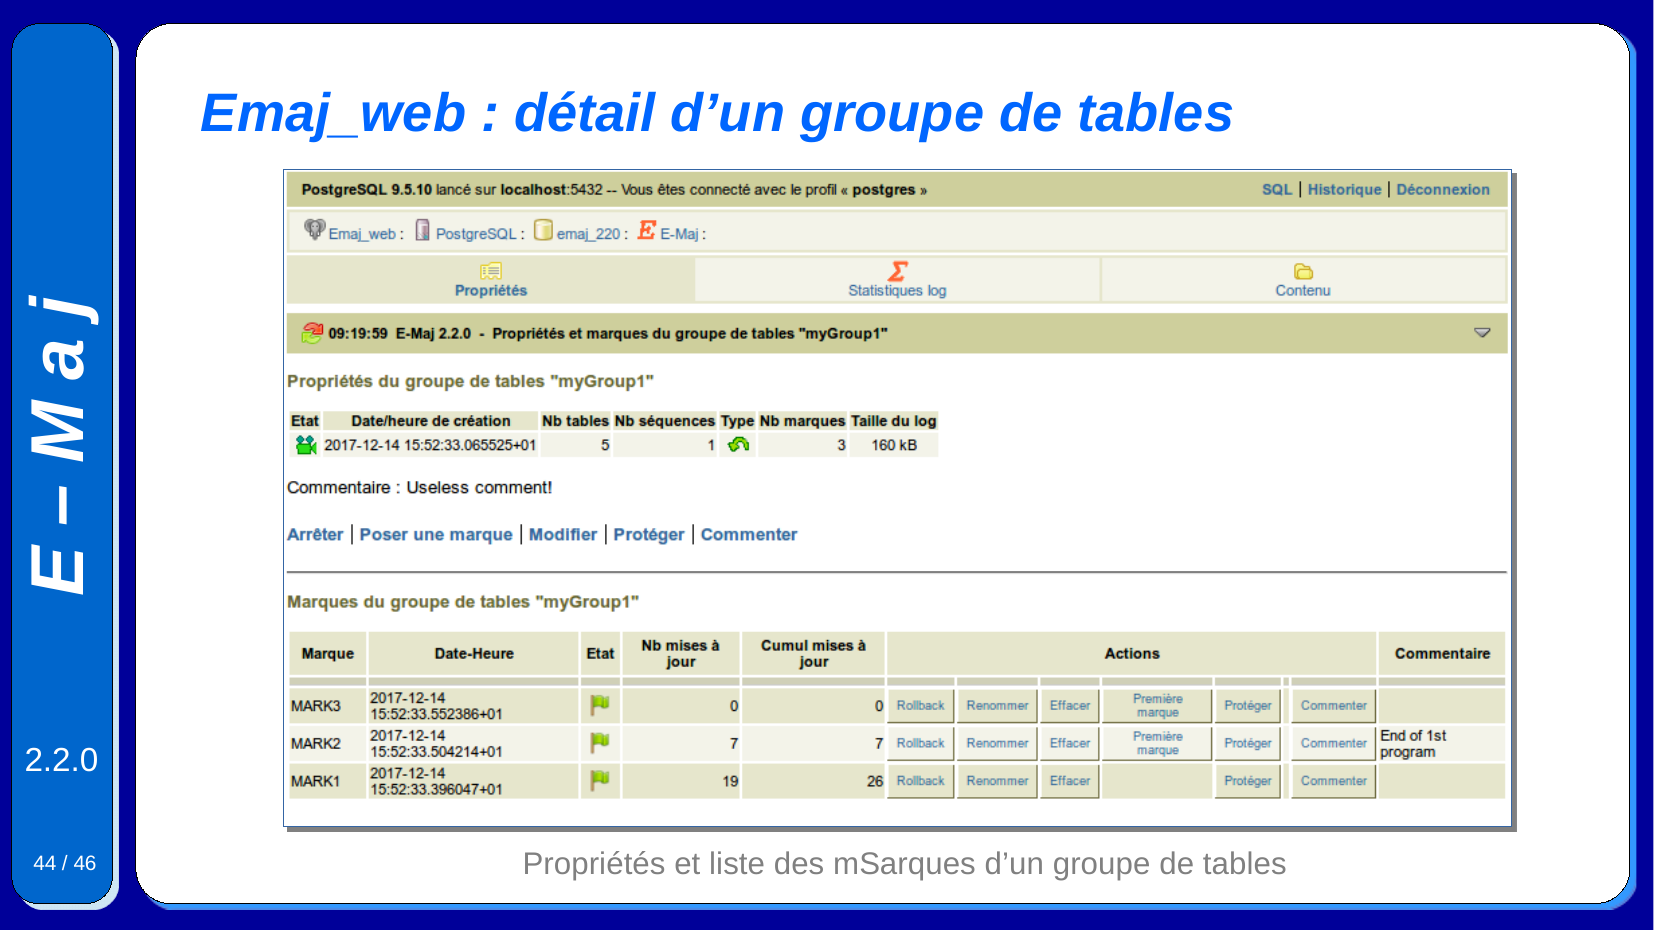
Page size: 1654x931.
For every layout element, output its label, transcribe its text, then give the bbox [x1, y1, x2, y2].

picture [283, 168, 1512, 827]
title Emaj_web : détail d’un groupe de tables [200, 34, 1575, 191]
text_box Propriétés et liste des mSarques d’un groupe de tables [507, 838, 1304, 889]
